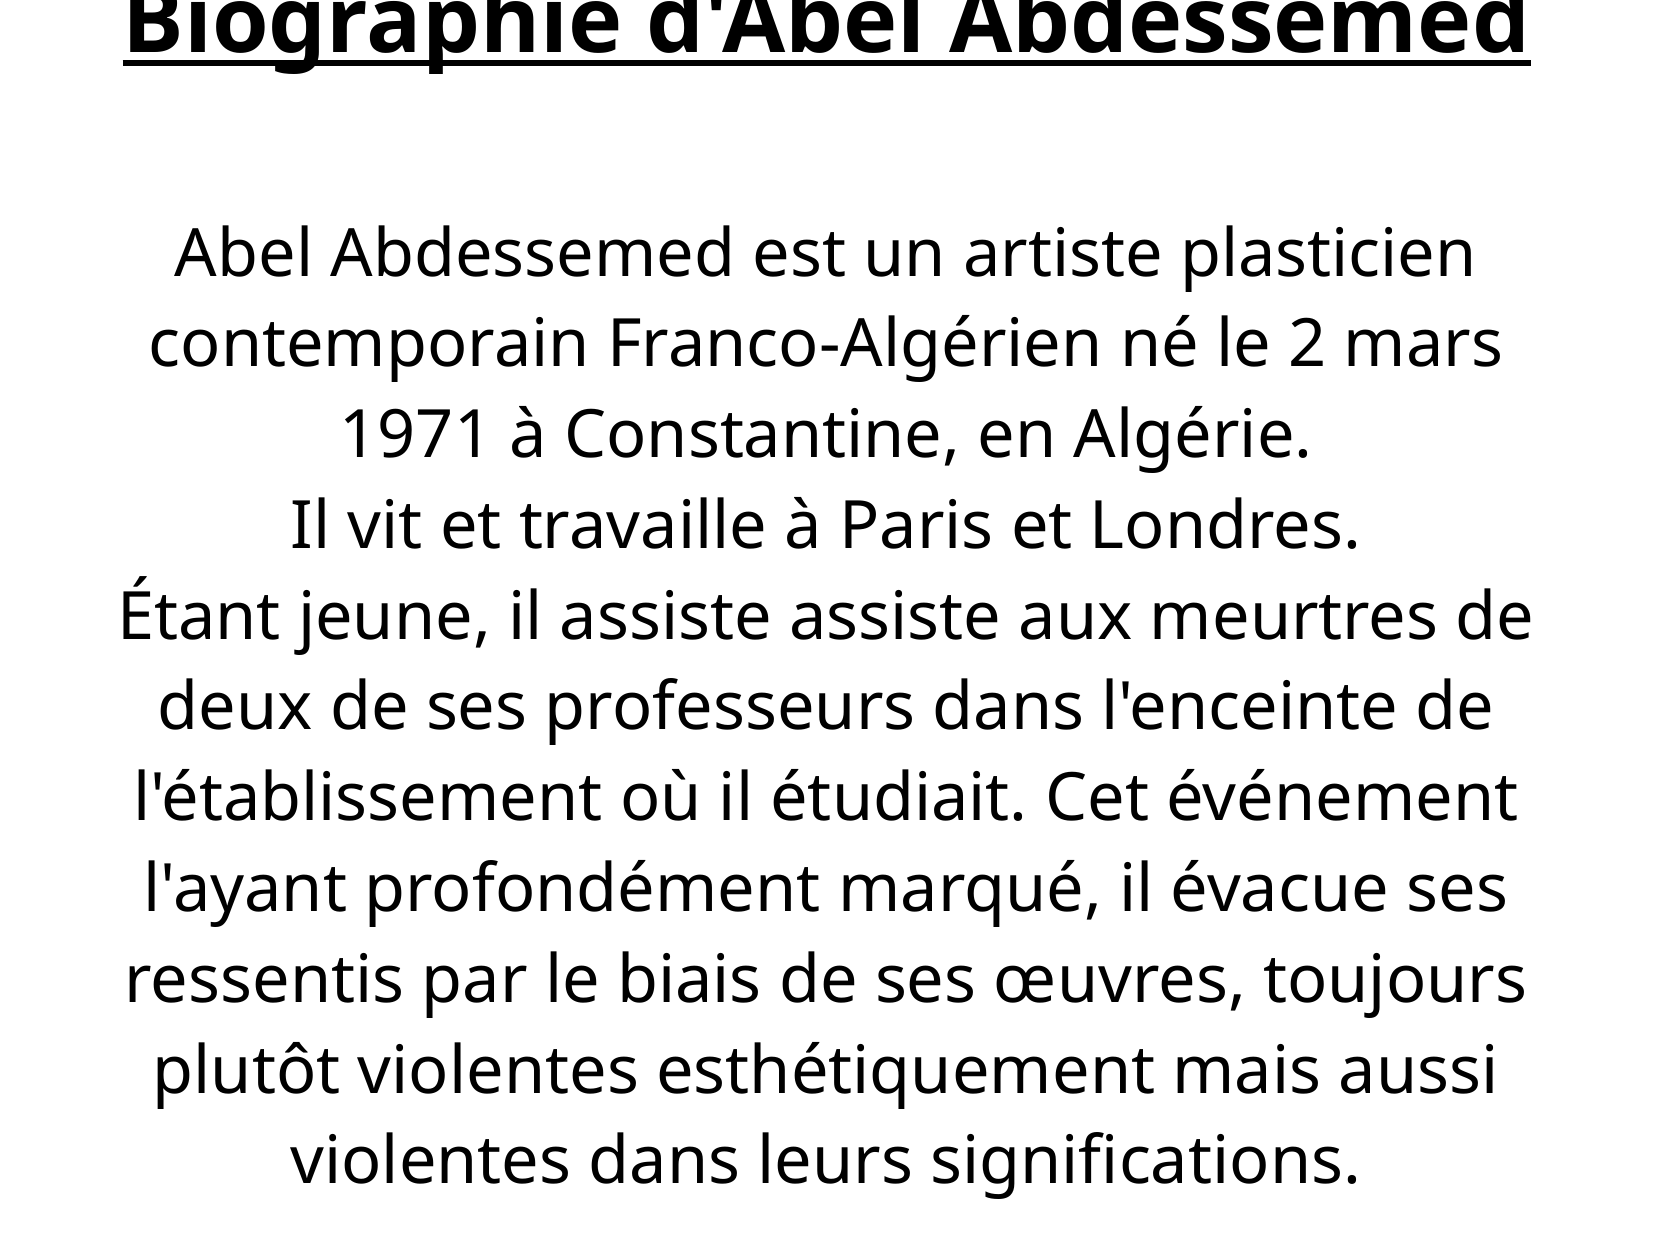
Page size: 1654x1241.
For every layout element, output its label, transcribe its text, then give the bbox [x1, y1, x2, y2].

subtitle Biographie d'Abel Abdessemed Abel Abdessemed est un artiste plasticien contemporain Franco-Algérien né le 2 mars 1971 à Constantine, en Algérie. Il vit et travaille à Paris et Londres. Étant jeune, il assiste assiste aux meurtres de deux de ses professeurs dans l'enceinte de l'établissement où il étudiait. Cet événement l'ayant profondément marqué, il évacue ses ressentis par le biais de ses œuvres, toujours plutôt violentes esthétiquement mais aussi violentes dans leurs significations. [82, 49, 1571, 1109]
